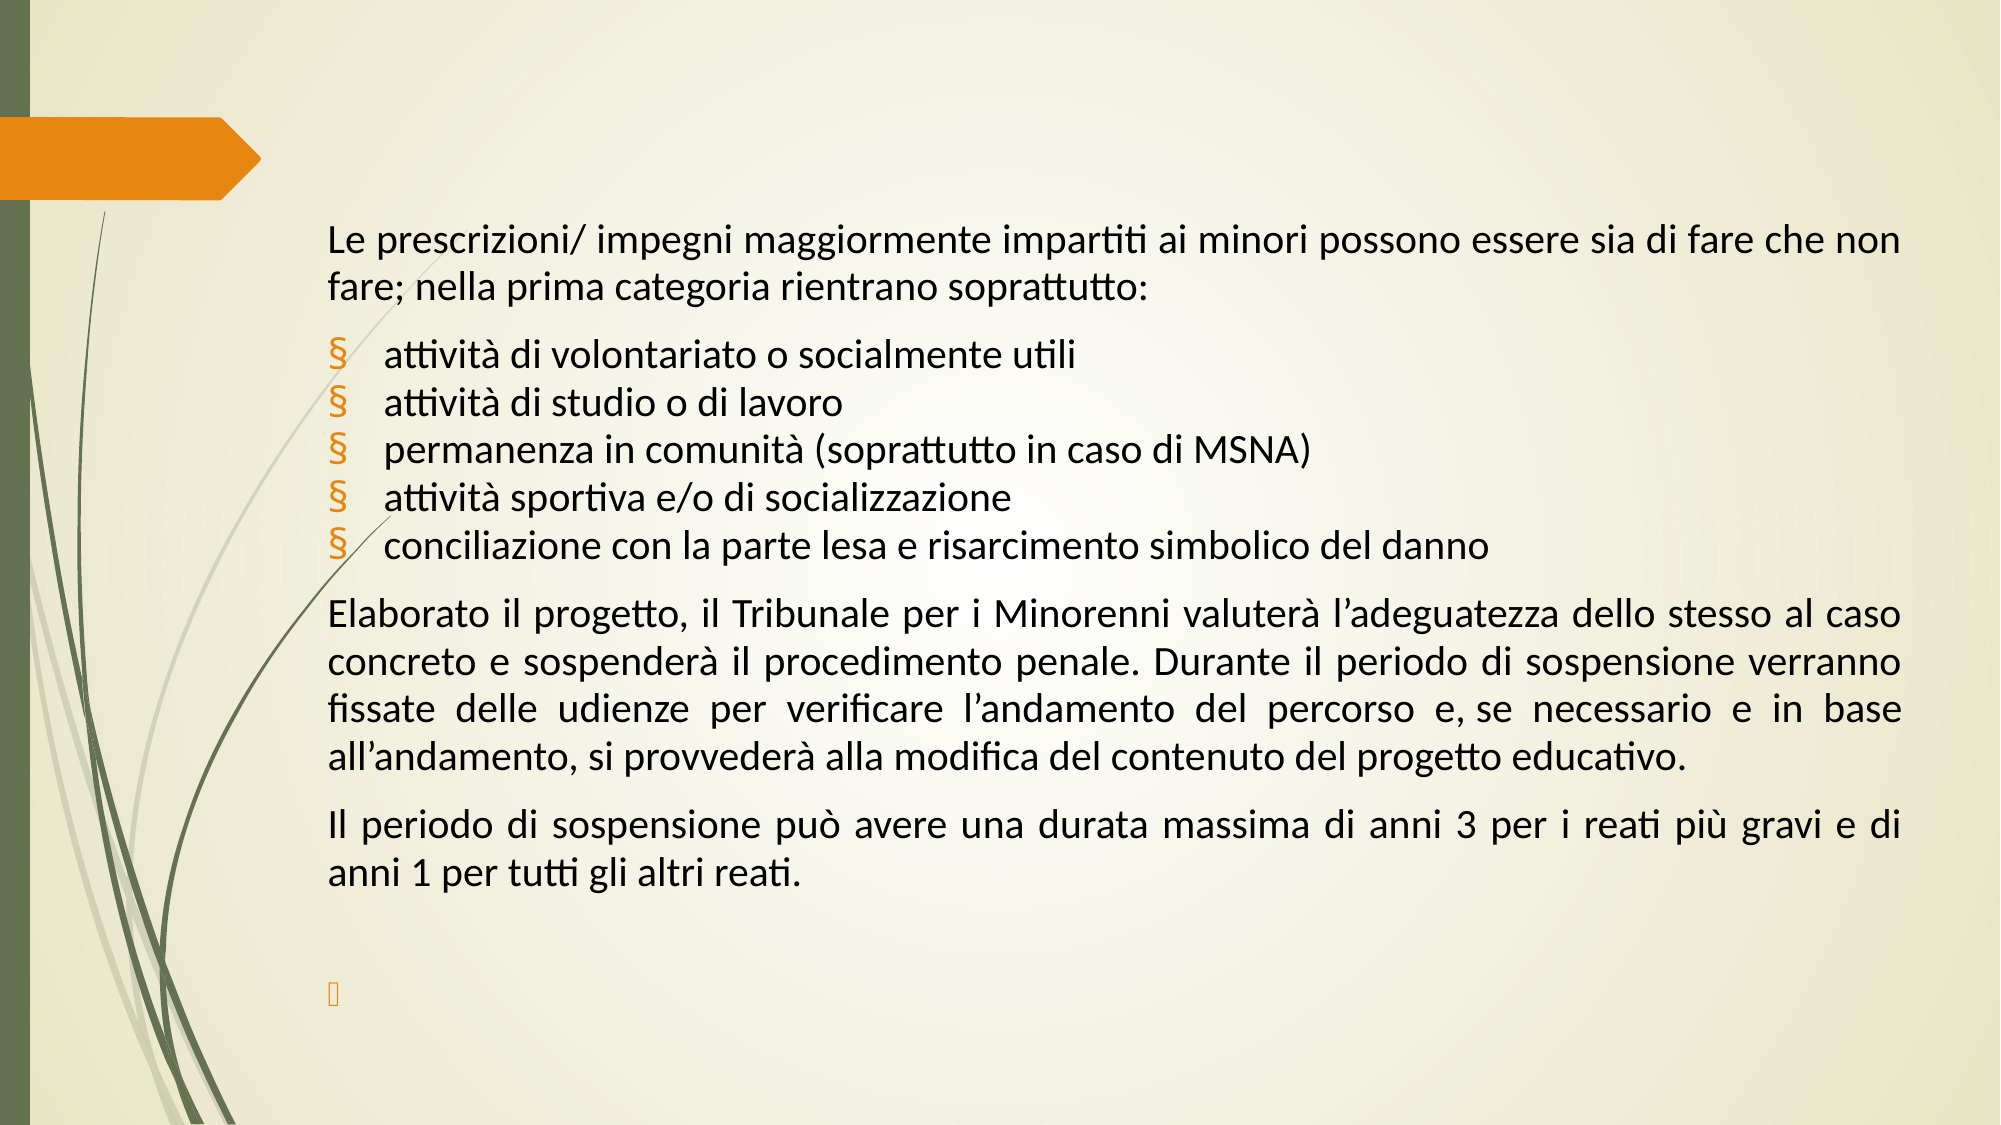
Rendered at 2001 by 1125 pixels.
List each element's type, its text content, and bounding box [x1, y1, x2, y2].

list Le prescrizioni/ impegni maggiormente impartiti ai minori possono essere sia di fare che non fare; nella prima categoria rientrano soprattutto: attività di volontariato o socialmente utili attività di studio o di lavoro permanenza in comunità (soprattutto in caso di MSNA) attività sportiva e/o di socializzazione conciliazione con la parte lesa e risarcimento simbolico del danno Elaborato il progetto, il Tribunale per i Minorenni valuterà l’adeguatezza dello stesso al caso concreto e sospenderà il procedimento penale. Durante il periodo di sospensione verranno fissate delle udienze per verificare l’andamento del percorso e, se necessario e in base all’andamento, si provvederà alla modifica del contenuto del progetto educativo. Il periodo di sospensione può avere una durata massima di anni 3 per i reati più gravi e di anni 1 per tutti gli altri reati. [312, 207, 1931, 1061]
